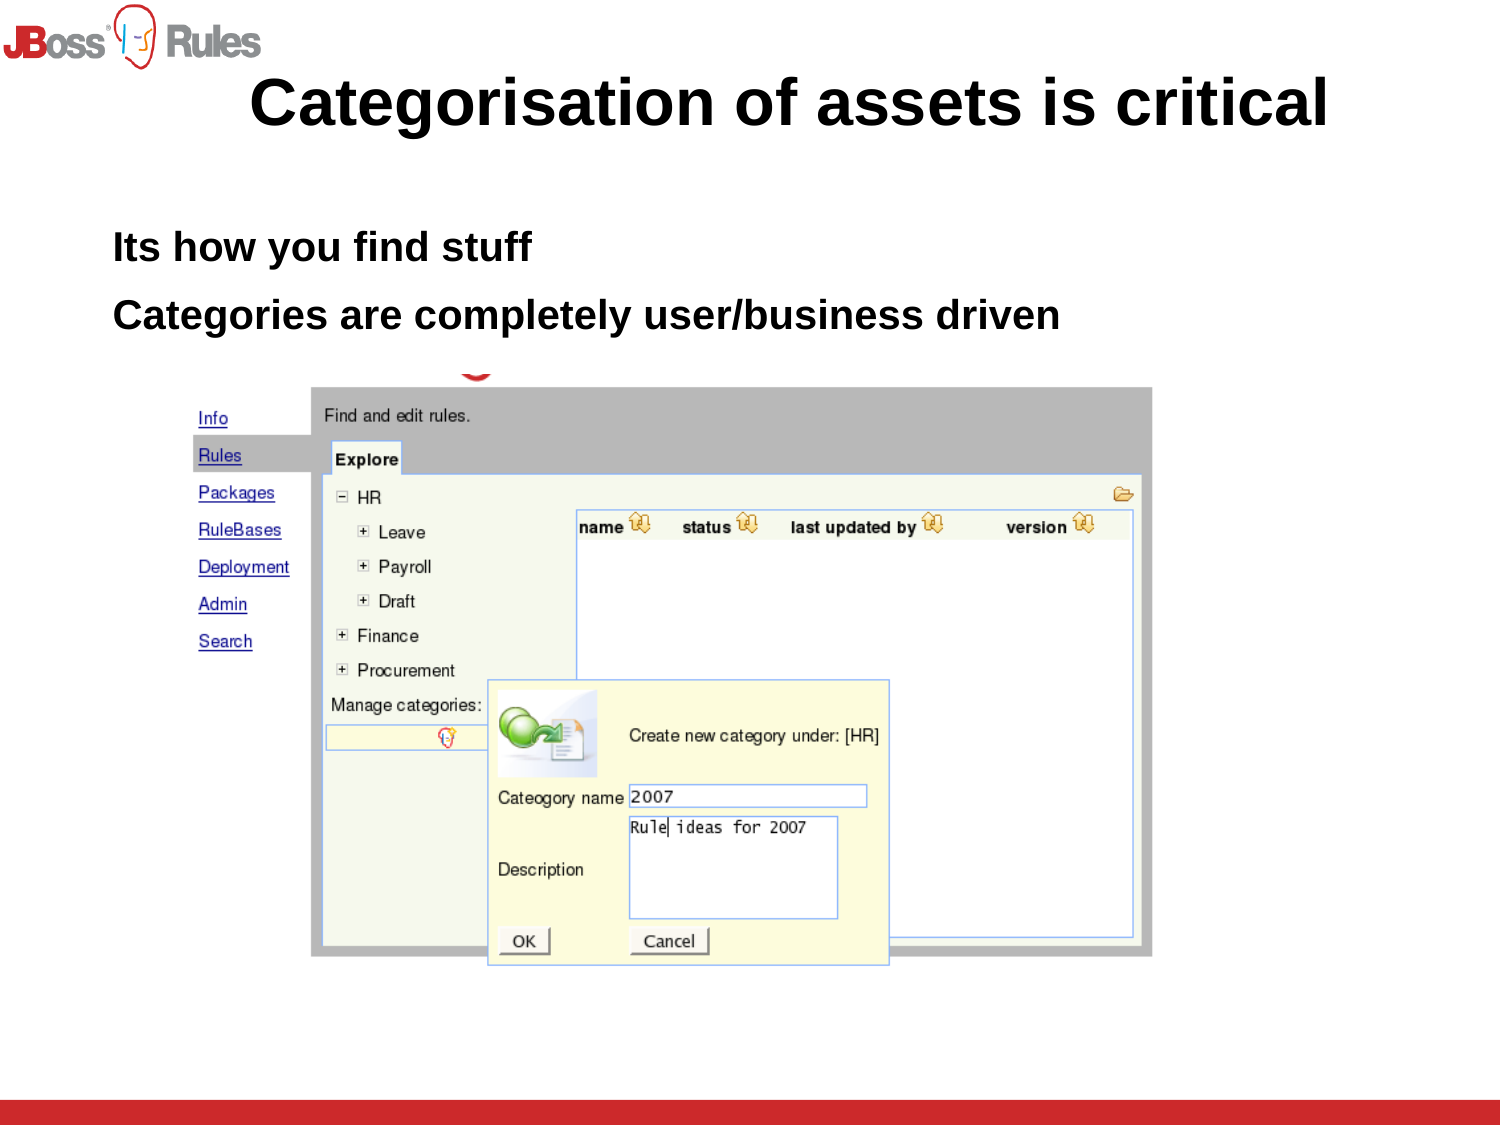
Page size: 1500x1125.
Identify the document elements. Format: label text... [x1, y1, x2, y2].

title Categorisation of assets is critical [249, 37, 1451, 149]
picture [0, 0, 266, 73]
picture [184, 374, 1163, 974]
list Its how you find stuff Categories are completely user/business driven [112, 212, 1388, 889]
